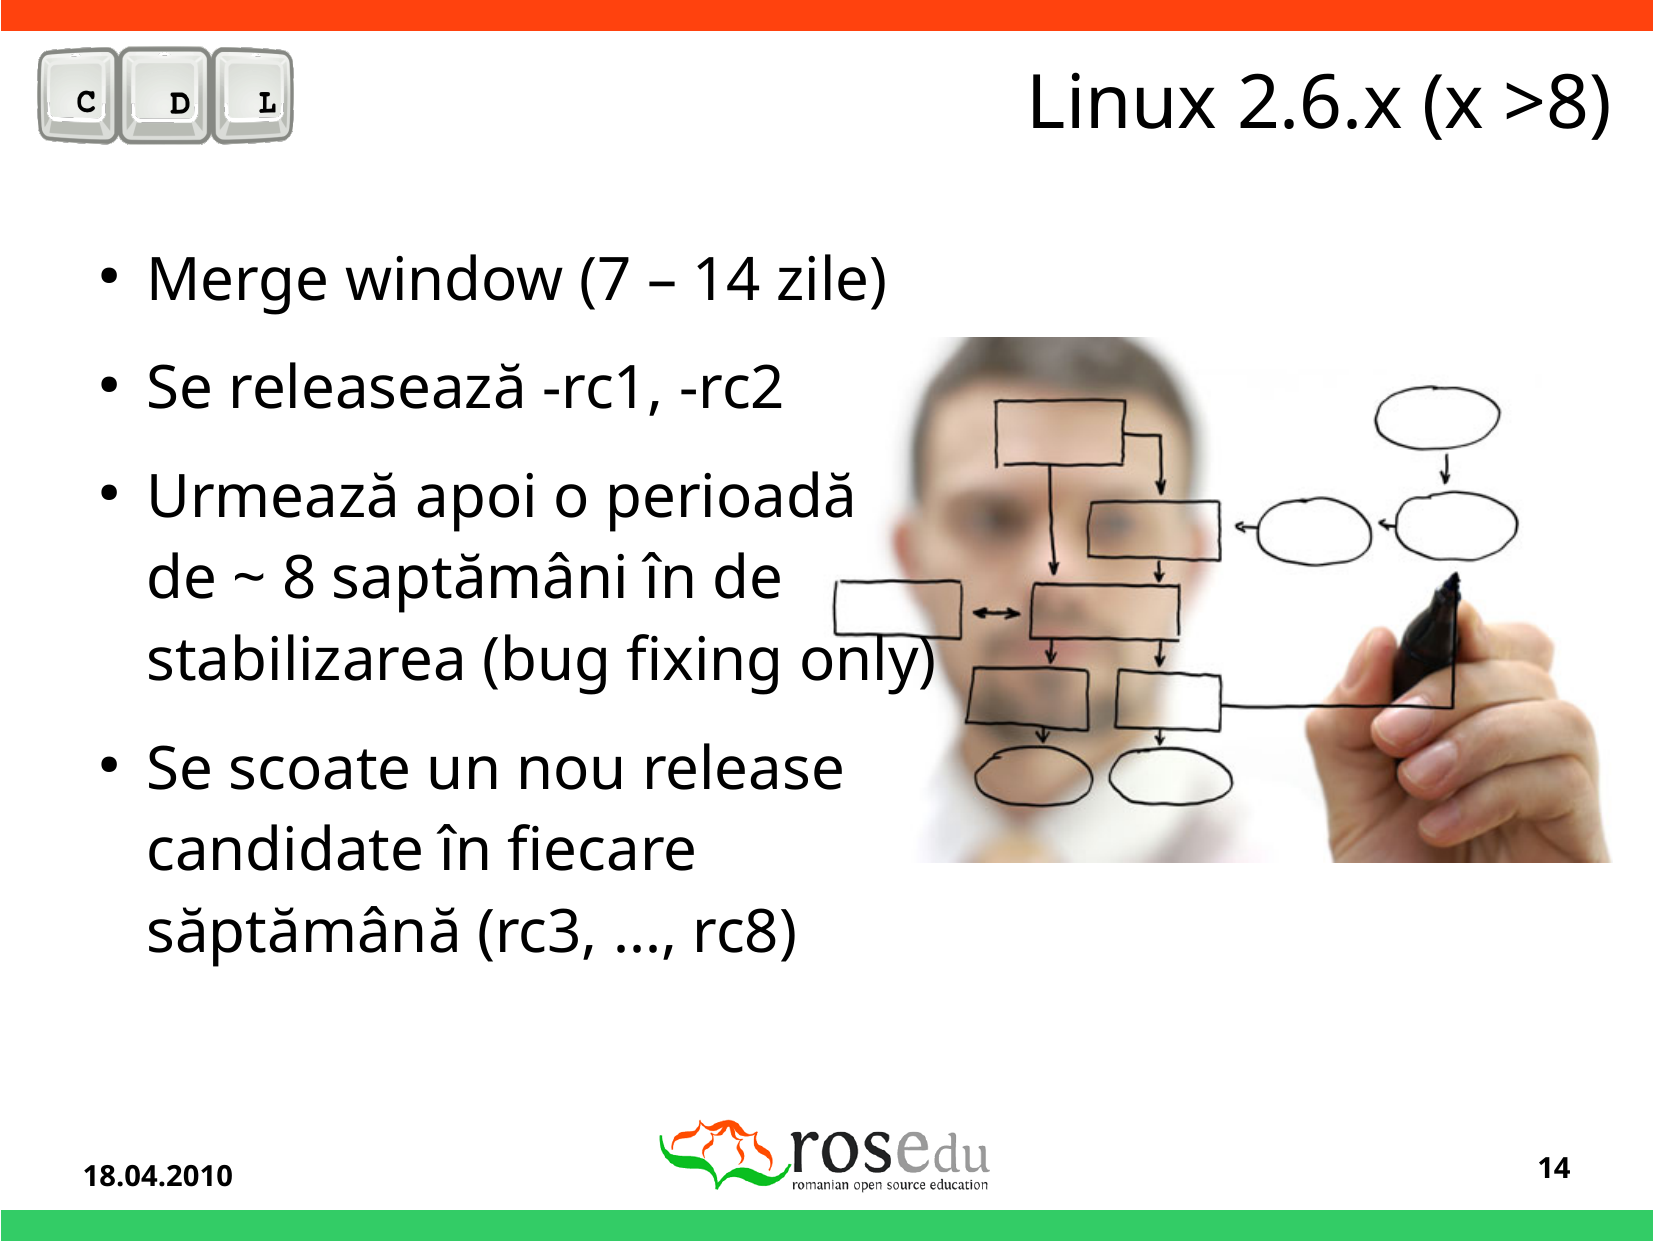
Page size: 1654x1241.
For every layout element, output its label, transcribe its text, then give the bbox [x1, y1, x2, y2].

title Linux 2.6.x (x >8) [300, 52, 1613, 146]
picture [938, 337, 1613, 863]
picture [656, 1104, 1005, 1209]
list Merge window (7 – 14 zile) Se releasează -rc1, -rc2 Urmează apoi o perioadă de ~ 8 saptămâni în de stabilizarea (bug fixing only) Se scoate un nou release candidate în fiecare săptămână (rc3, ..., rc8) [82, 193, 938, 1013]
picture [37, 46, 294, 145]
